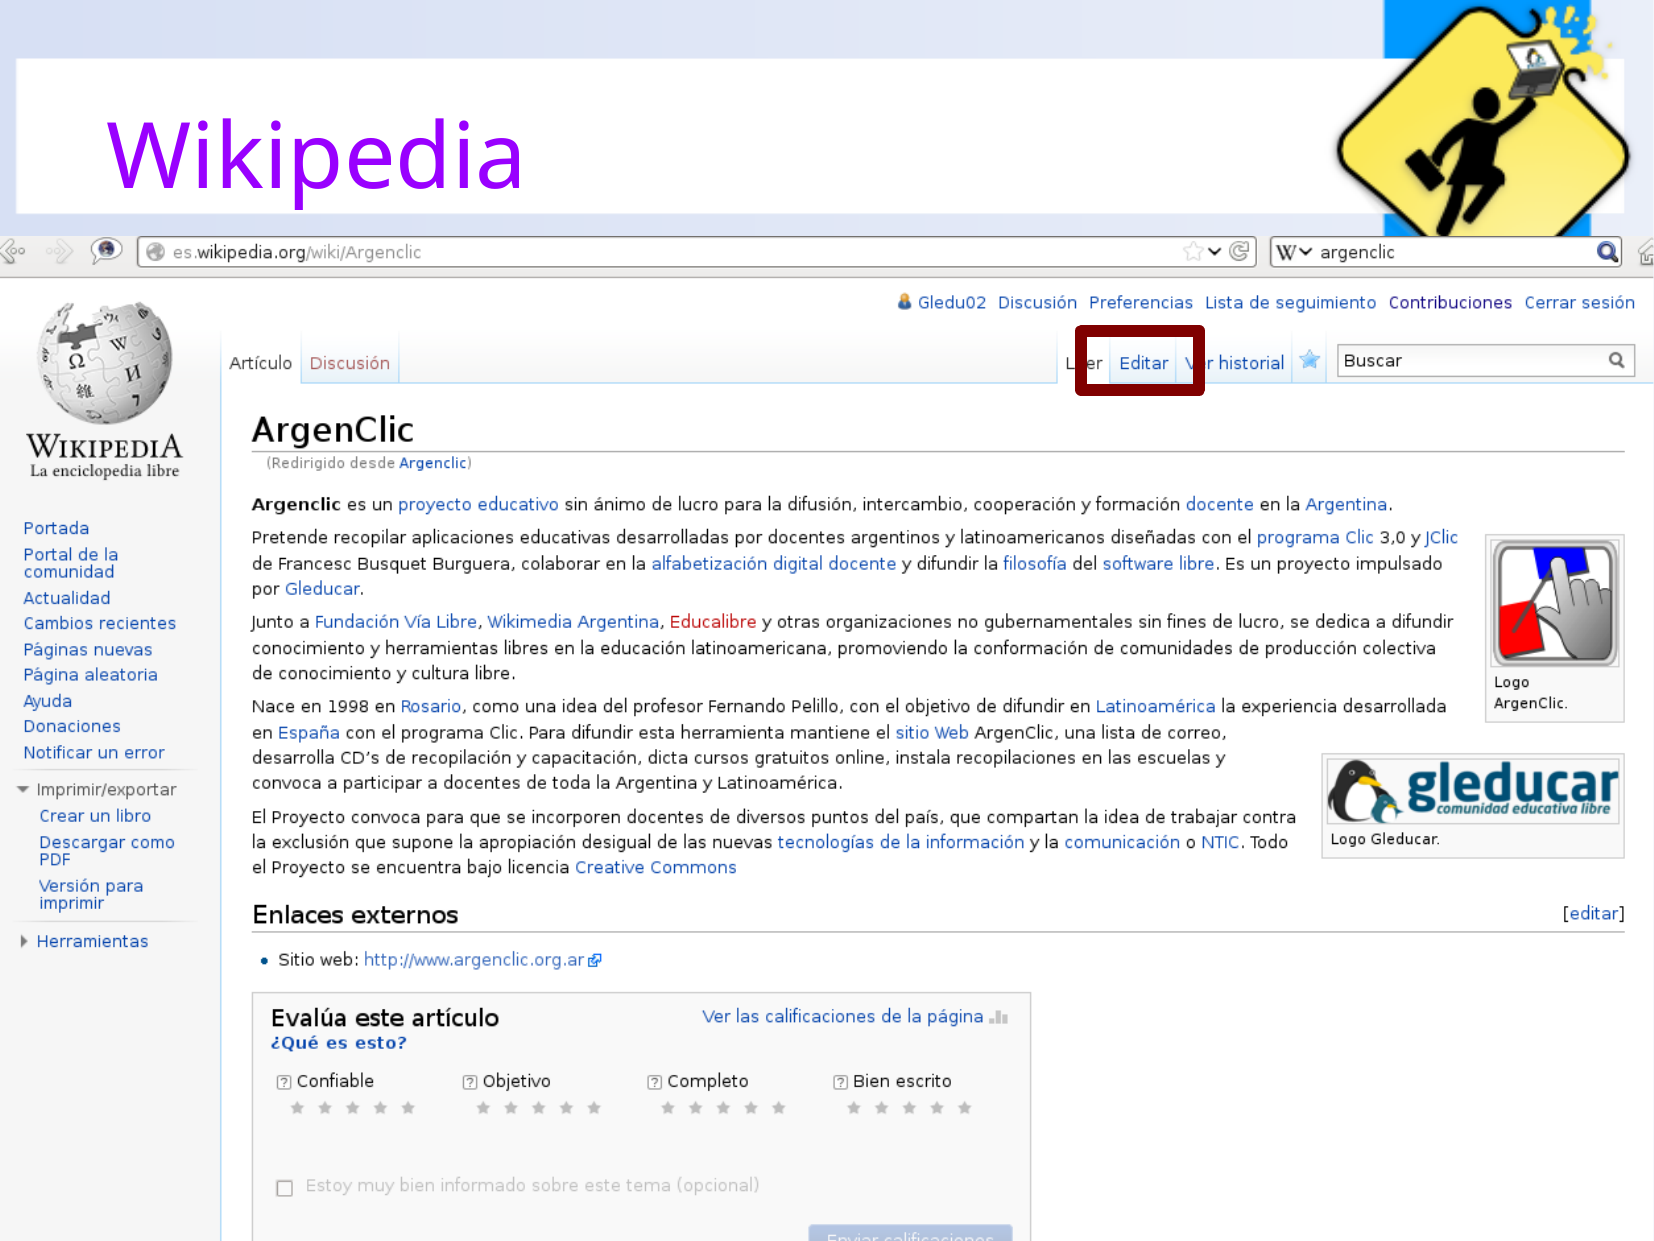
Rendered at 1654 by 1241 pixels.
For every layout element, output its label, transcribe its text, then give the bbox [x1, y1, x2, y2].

title Wikipedia [82, 49, 1571, 236]
picture [0, 0, 1654, 1241]
